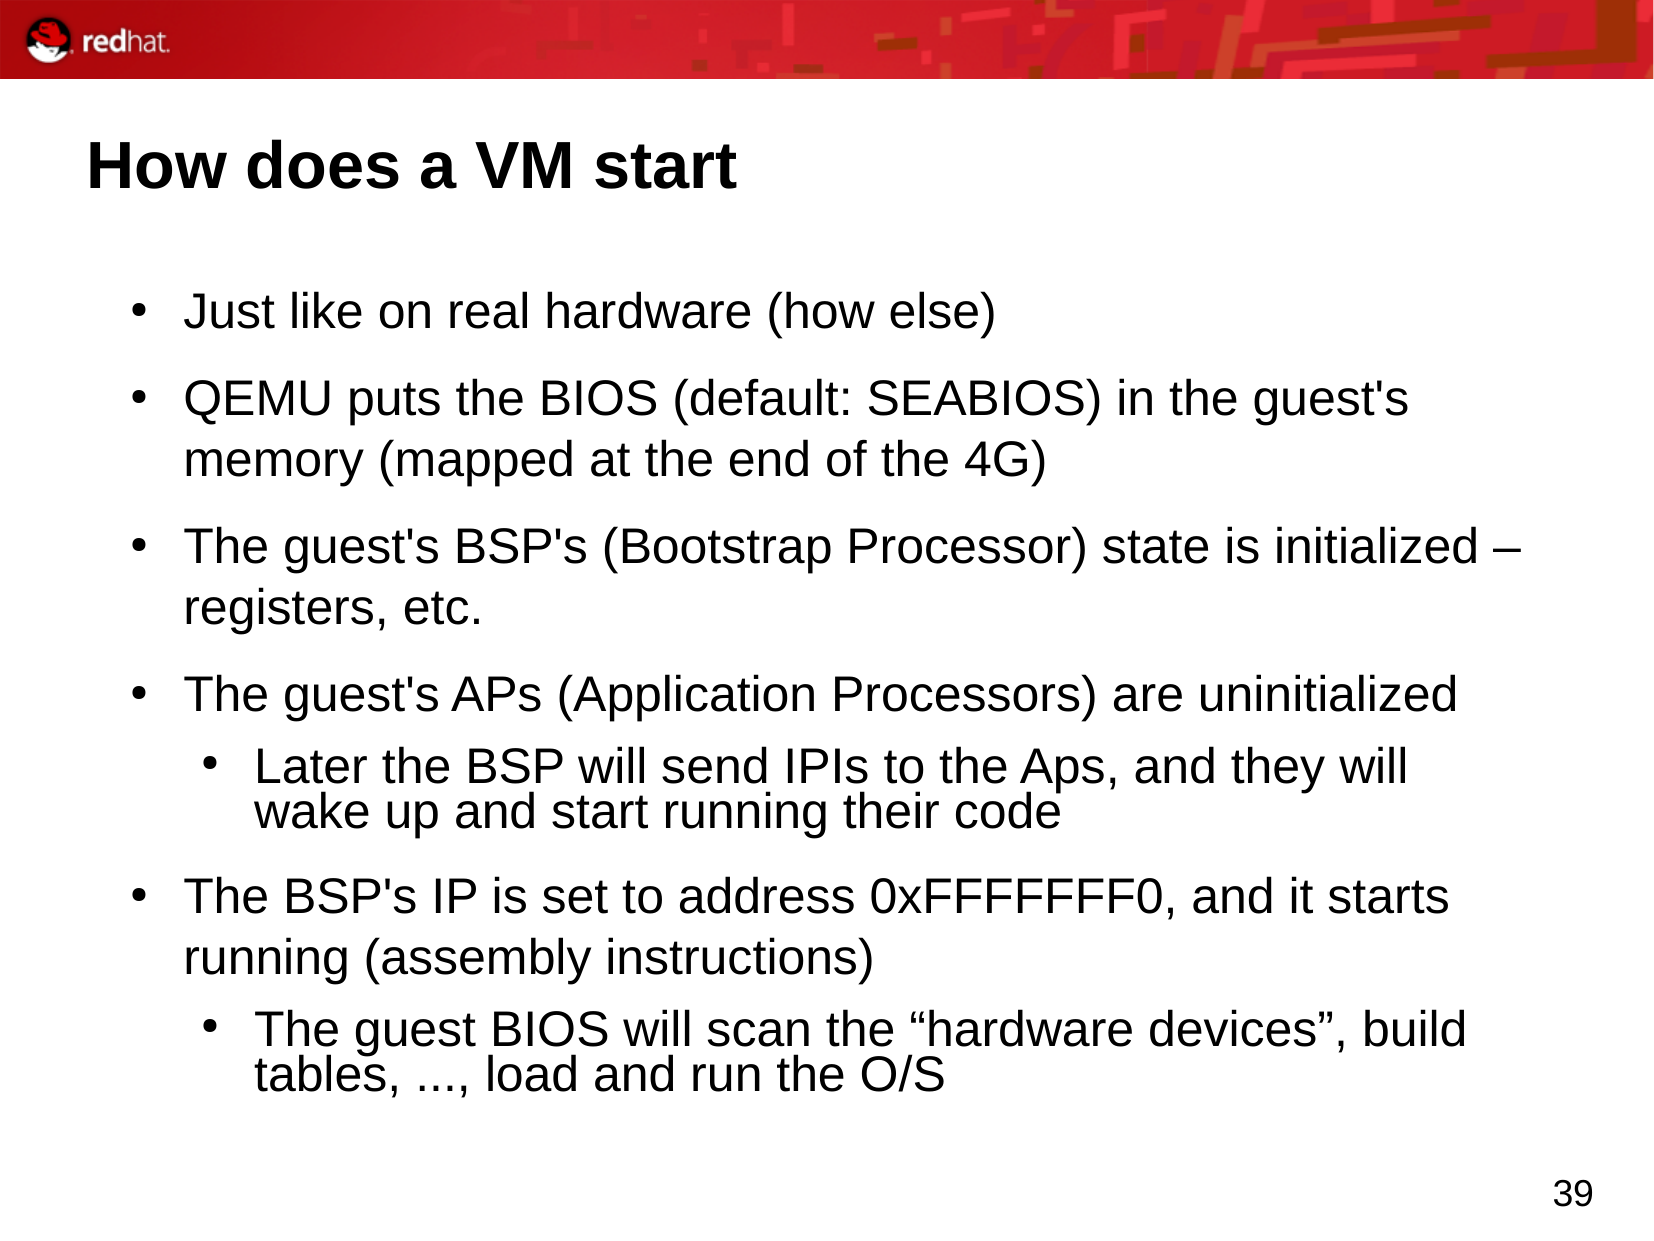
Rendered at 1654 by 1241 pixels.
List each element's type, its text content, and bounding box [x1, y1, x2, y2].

list Just like on real hardware (how else) QEMU puts the BIOS (default: SEABIOS) in the guest's memory (mapped at the end of the 4G) The guest's BSP's (Bootstrap Processor) state is initialized – registers, etc. The guest's APs (Application Processors) are uninitialized Later the BSP will send IPIs to the Aps, and they will wake up and start running their code The BSP's IP is set to address 0xFFFFFFF0, and it starts running (assembly instructions) The guest BIOS will scan the “hardware devices”, build tables, ..., load and run the O/S [112, 277, 1538, 1095]
picture [0, 0, 1654, 79]
title How does a VM start [86, 93, 1576, 244]
